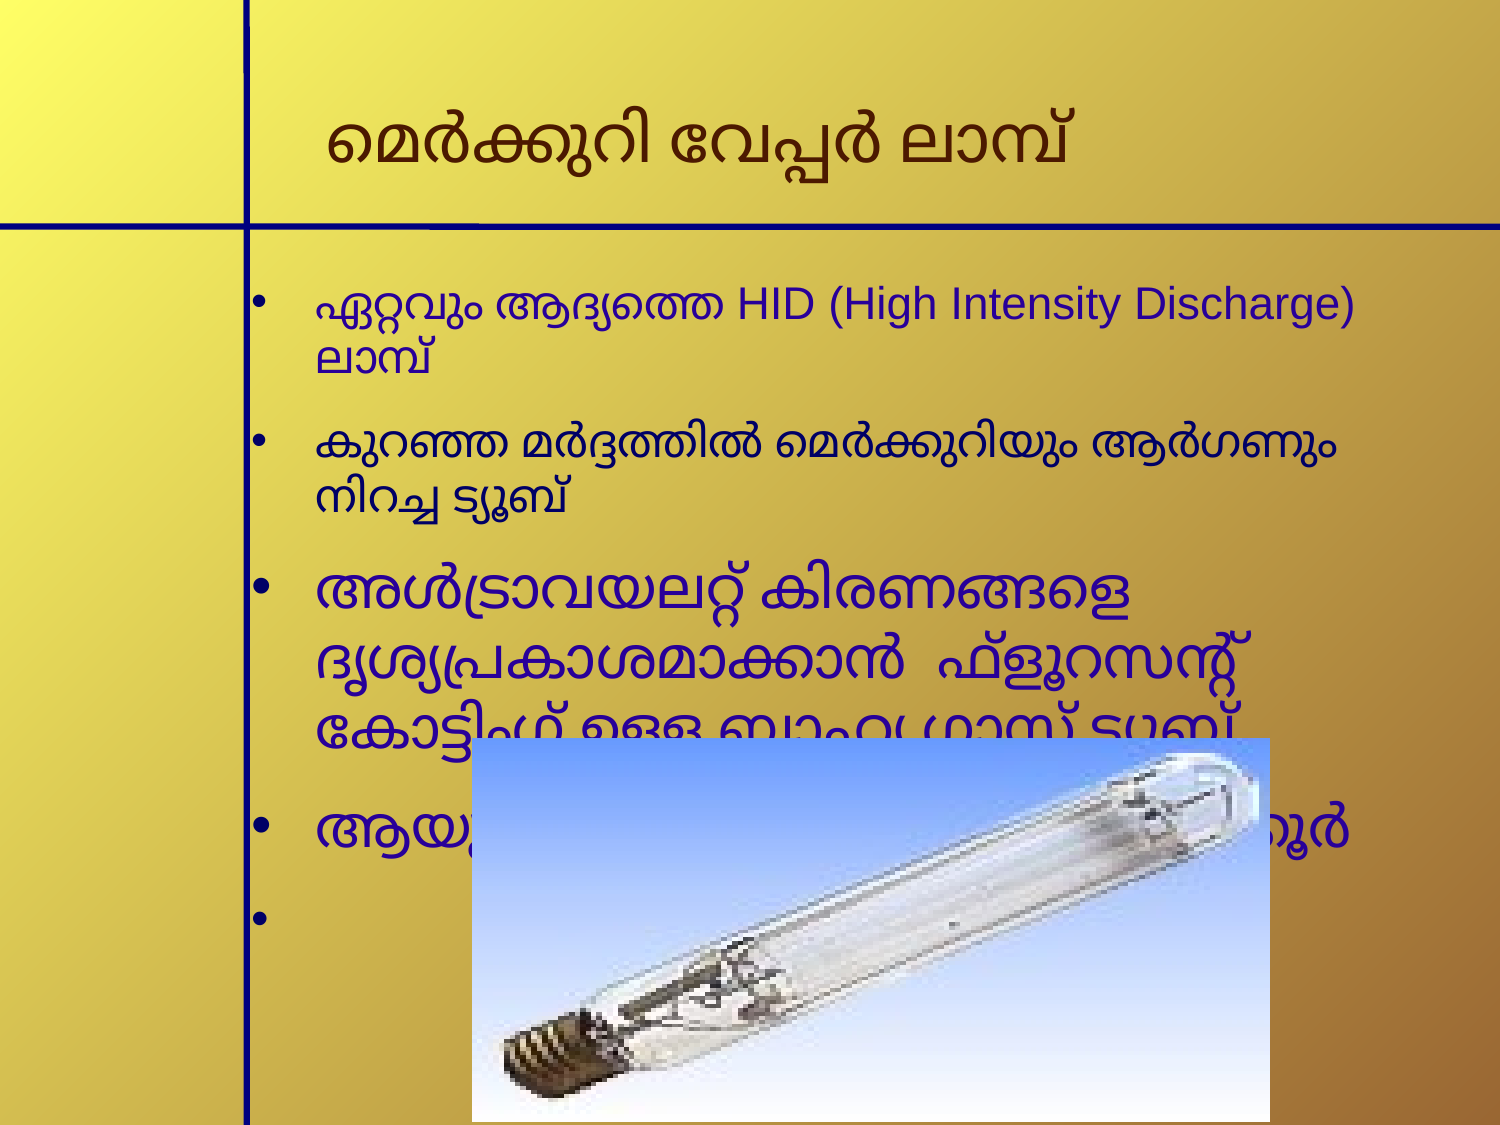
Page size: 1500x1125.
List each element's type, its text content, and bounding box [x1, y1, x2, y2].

text_box മെര്‍ക്കുറി വേപ്പര്‍ ലാമ്പ് [312, 88, 1471, 184]
text_box ഏറ്റവും ആദ്യത്തെ HID (High Intensity Discharge) ലാമ്പ് കുറഞ്ഞ മര്‍ദ്ദത്തില്‍ മെര്‍ക്കുറിയും ആര്‍ഗണും നിറച്ച ട്യൂബ് അള്‍ട്രാവയലറ്റ് കിരണങ്ങളെ ദൃശ്യപ്രകാശമാക്കാന്‍ ഫ്ളൂറസന്റ് കോട്ടിംഗ് ഉള്ള ബാഹ്യ ഗ്ലാസ് ട്യൂബ്. ആയുഷ്കാലം 16000 – 24000 മണിക്കൂര്‍ [250, 265, 1447, 956]
picture [472, 738, 1270, 1123]
